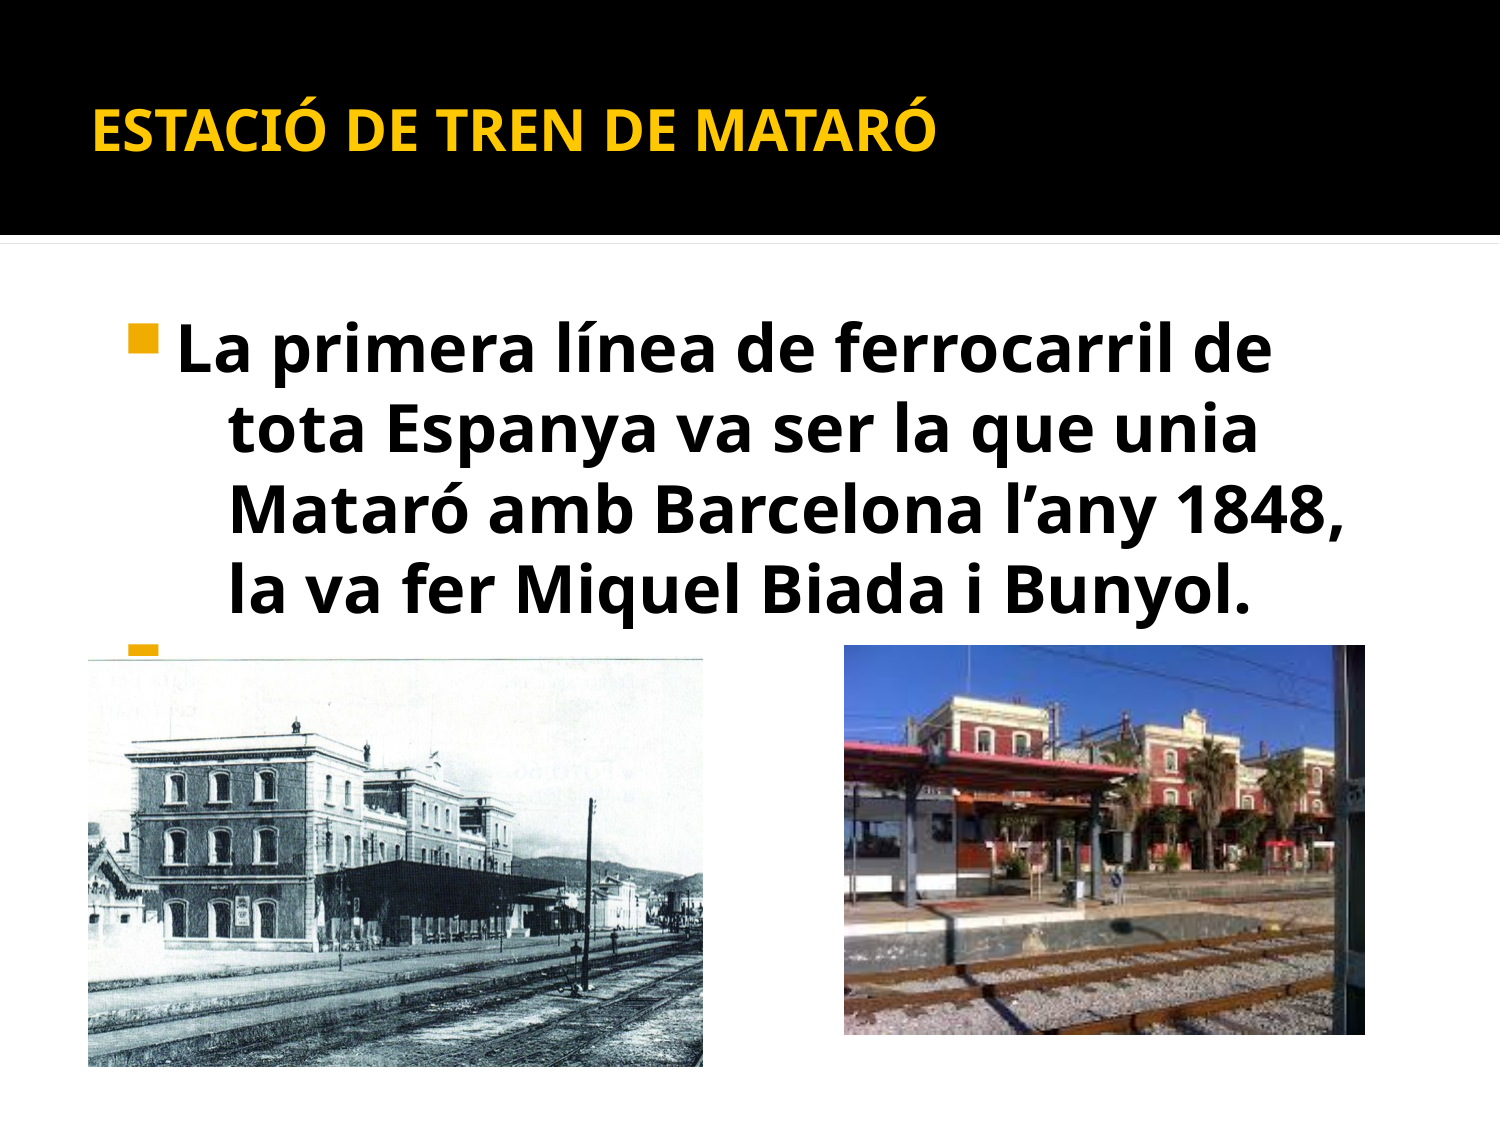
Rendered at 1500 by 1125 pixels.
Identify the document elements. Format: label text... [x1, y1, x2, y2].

title ESTACIÓ DE TREN DE MATARÓ [75, 25, 1426, 232]
picture [844, 645, 1365, 1035]
picture [88, 656, 703, 1067]
list La primera línea de ferrocarril de tota Espanya va ser la que unia Mataró amb Barcelona l’any 1848, la va fer Miquel Biada i Bunyol. [75, 291, 1426, 1051]
